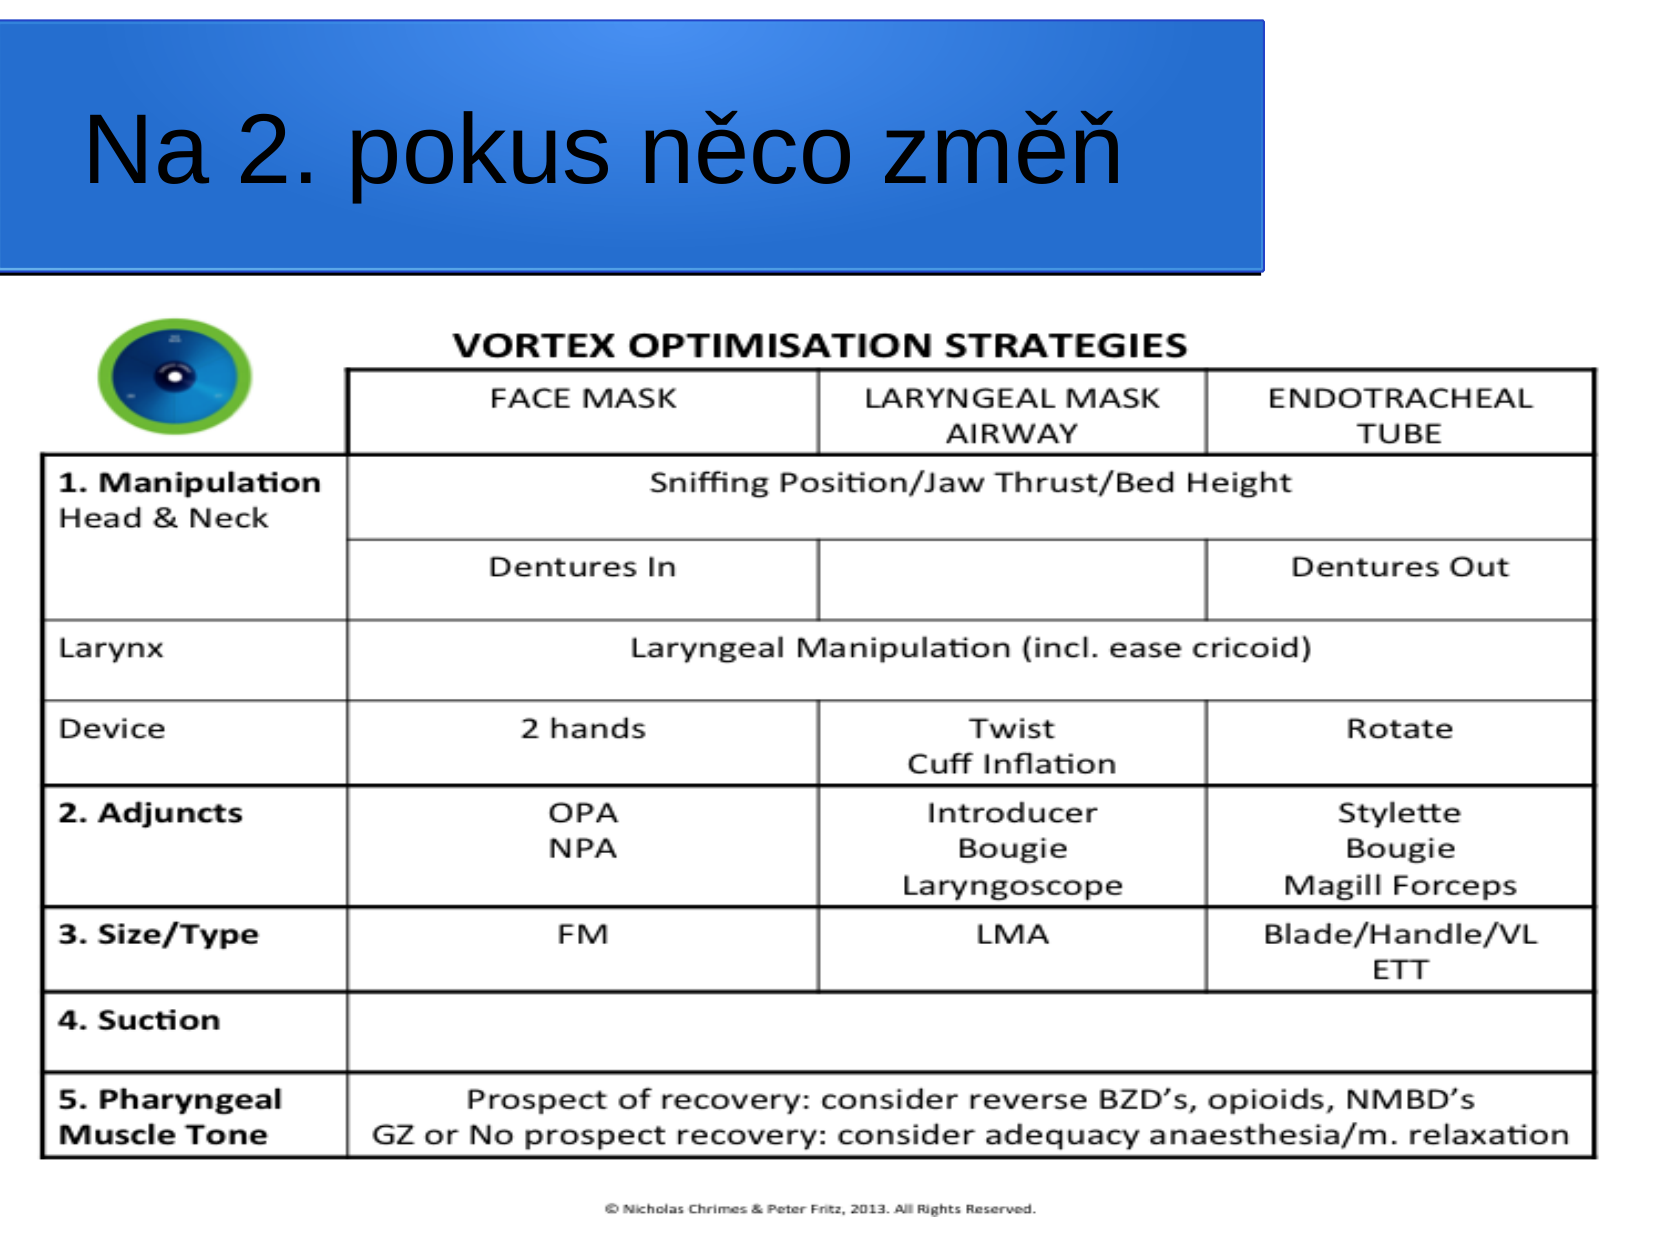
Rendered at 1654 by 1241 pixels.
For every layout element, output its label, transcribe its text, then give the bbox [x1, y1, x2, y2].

picture [23, 307, 1619, 1217]
title Na 2. pokus něco změň [82, 47, 1235, 252]
